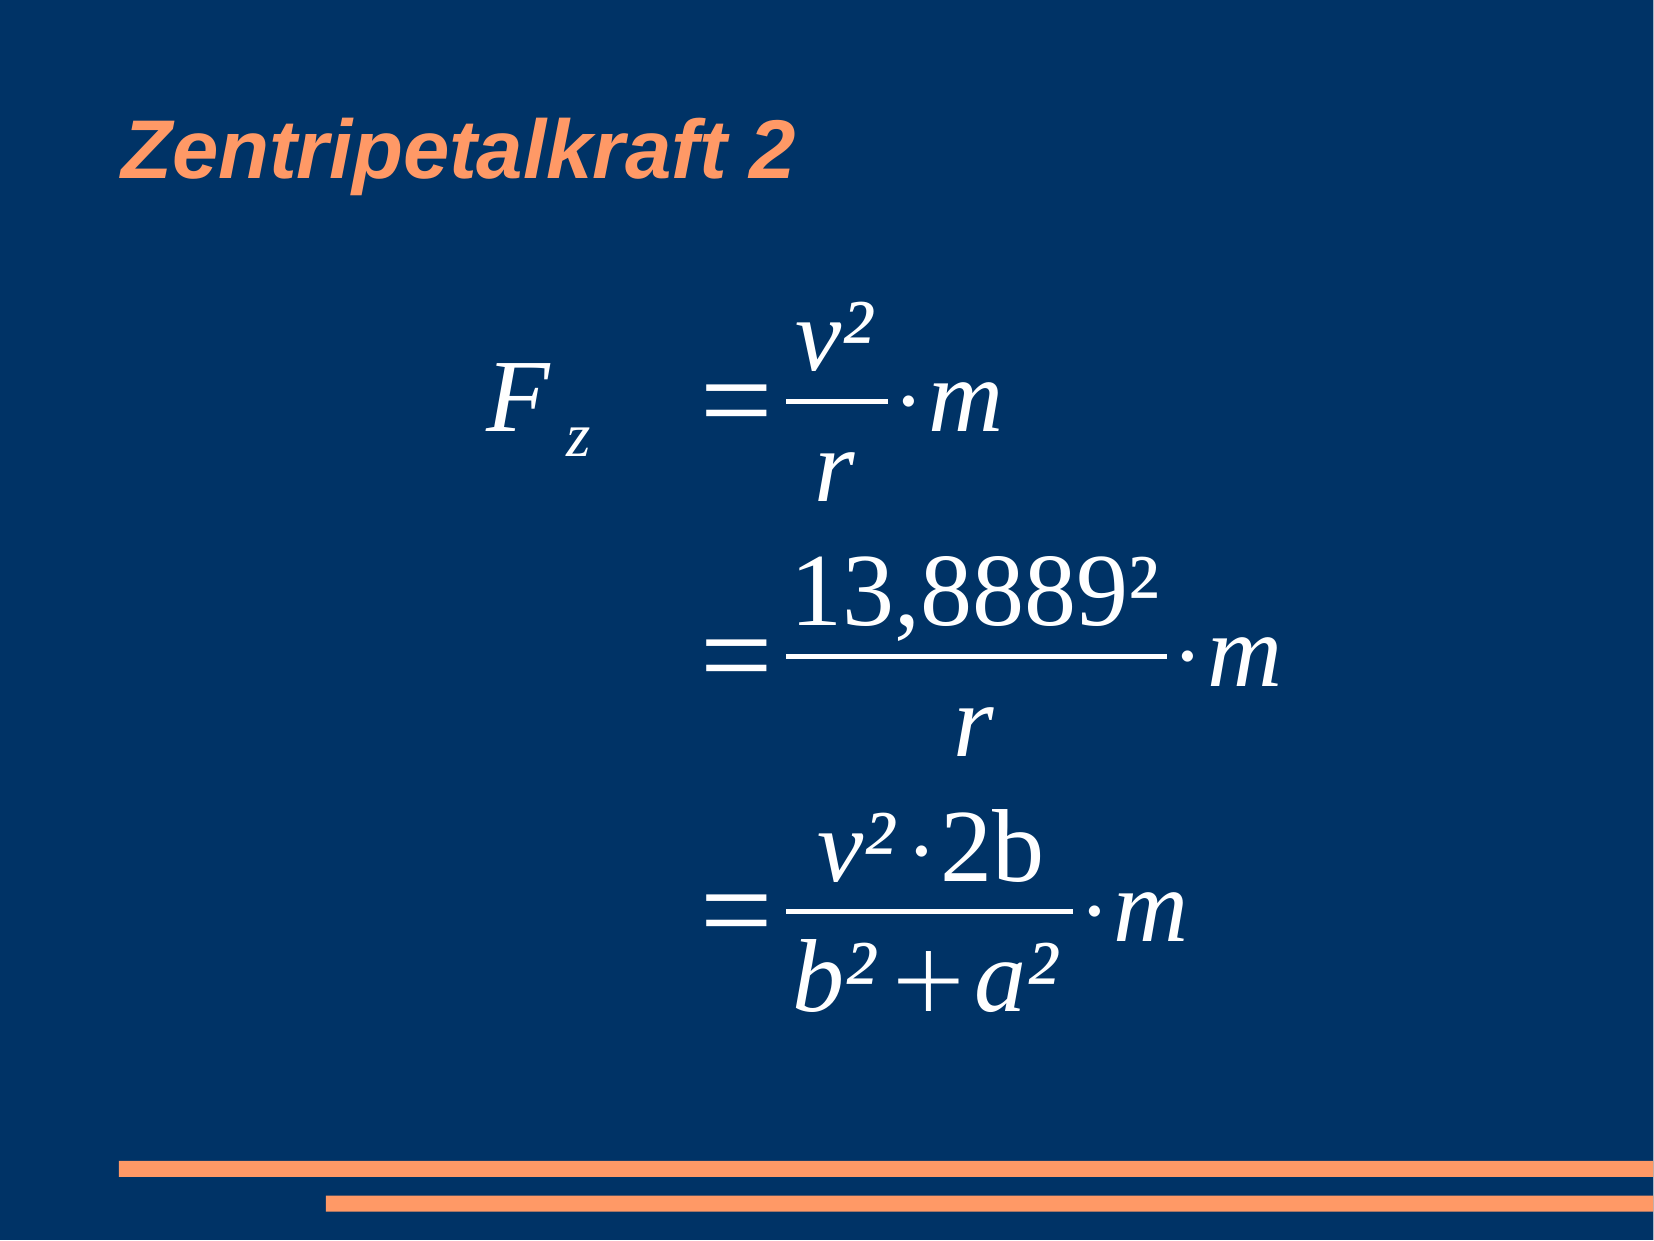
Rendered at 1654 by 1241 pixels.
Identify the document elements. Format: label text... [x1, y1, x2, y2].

title Zentripetalkraft 2 [121, 53, 1534, 247]
chart [472, 269, 1289, 1035]
